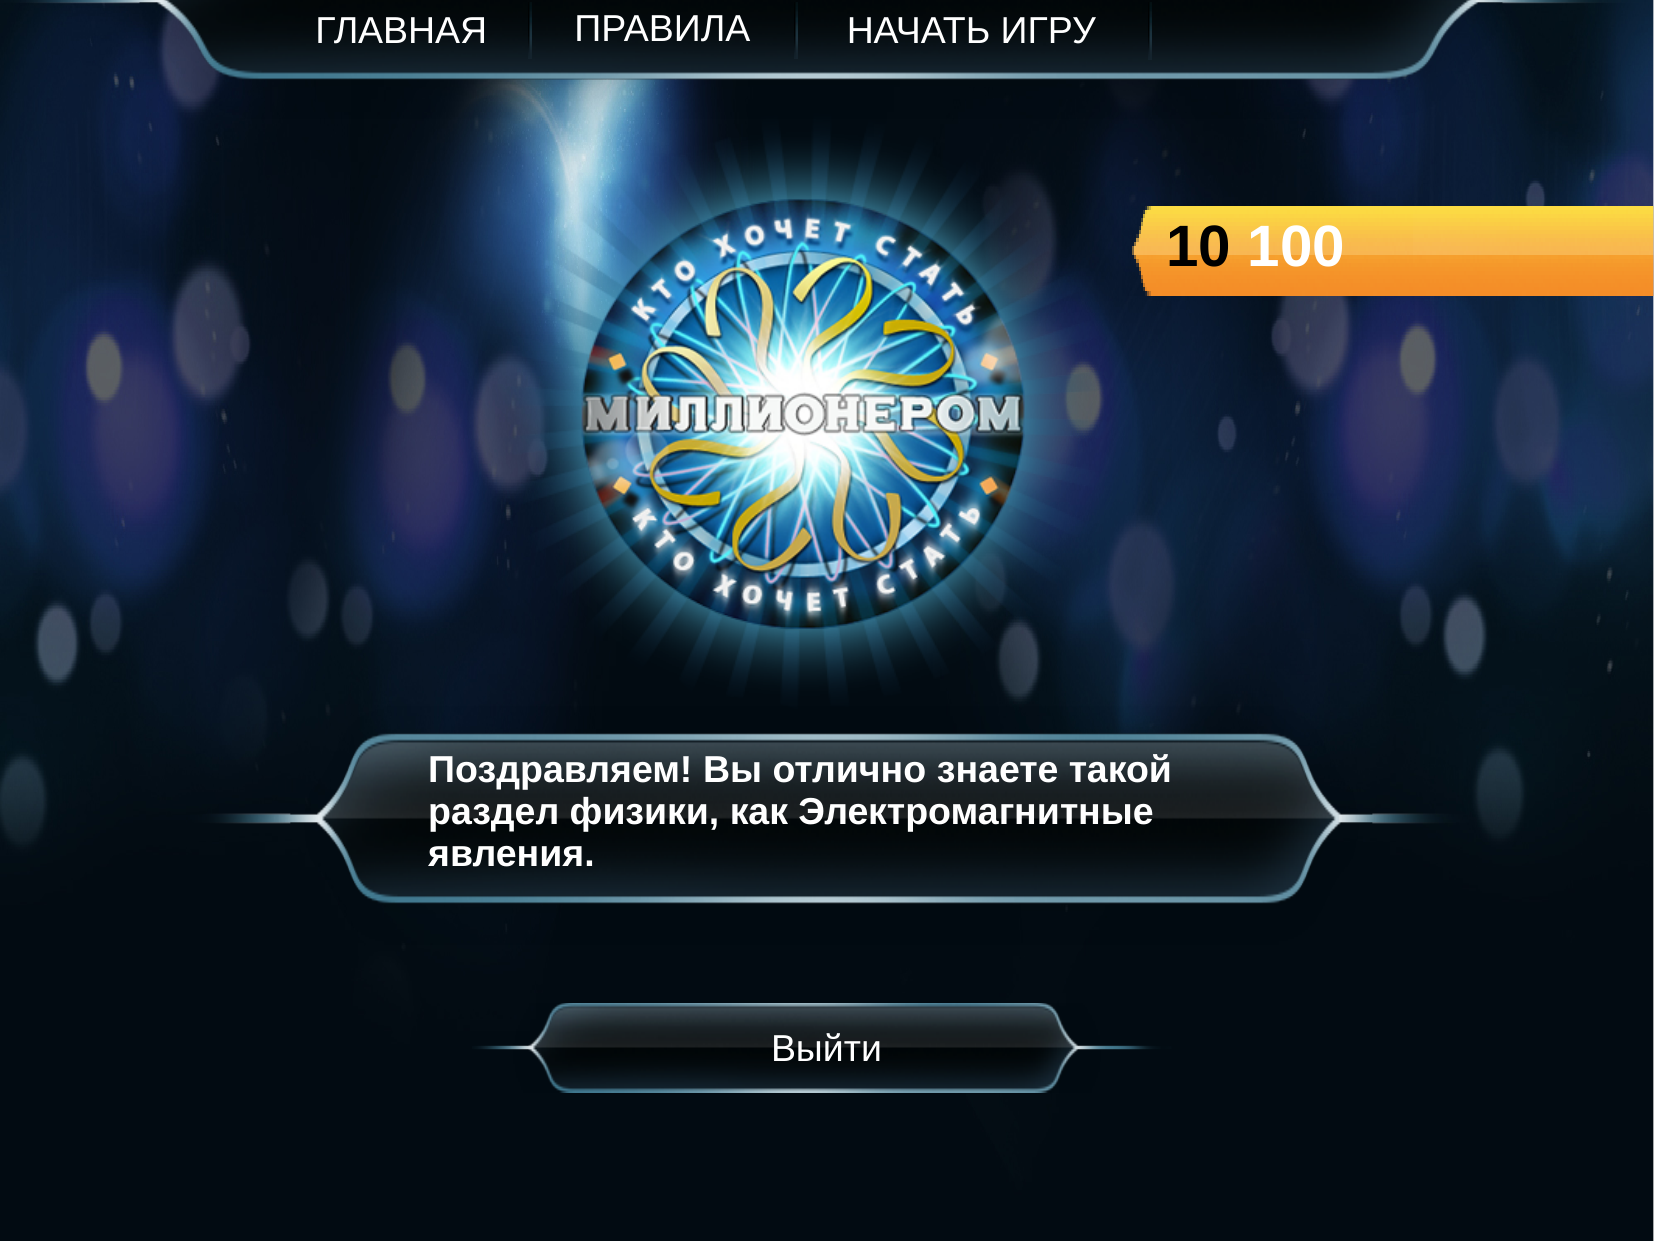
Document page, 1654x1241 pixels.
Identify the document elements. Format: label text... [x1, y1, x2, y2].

text_box [236, 0, 532, 89]
text_box НАЧАТЬ ИГРУ [832, 2, 1112, 60]
text_box ПРАВИЛА [559, 0, 766, 57]
text_box ГЛАВНАЯ [300, 2, 502, 60]
text_box Поздравляем! Вы отлично знаете такой раздел физики, как Электромагнитные явления. [413, 741, 1279, 886]
text_box 10 100 [1151, 206, 1413, 289]
picture [0, 0, 1654, 1241]
